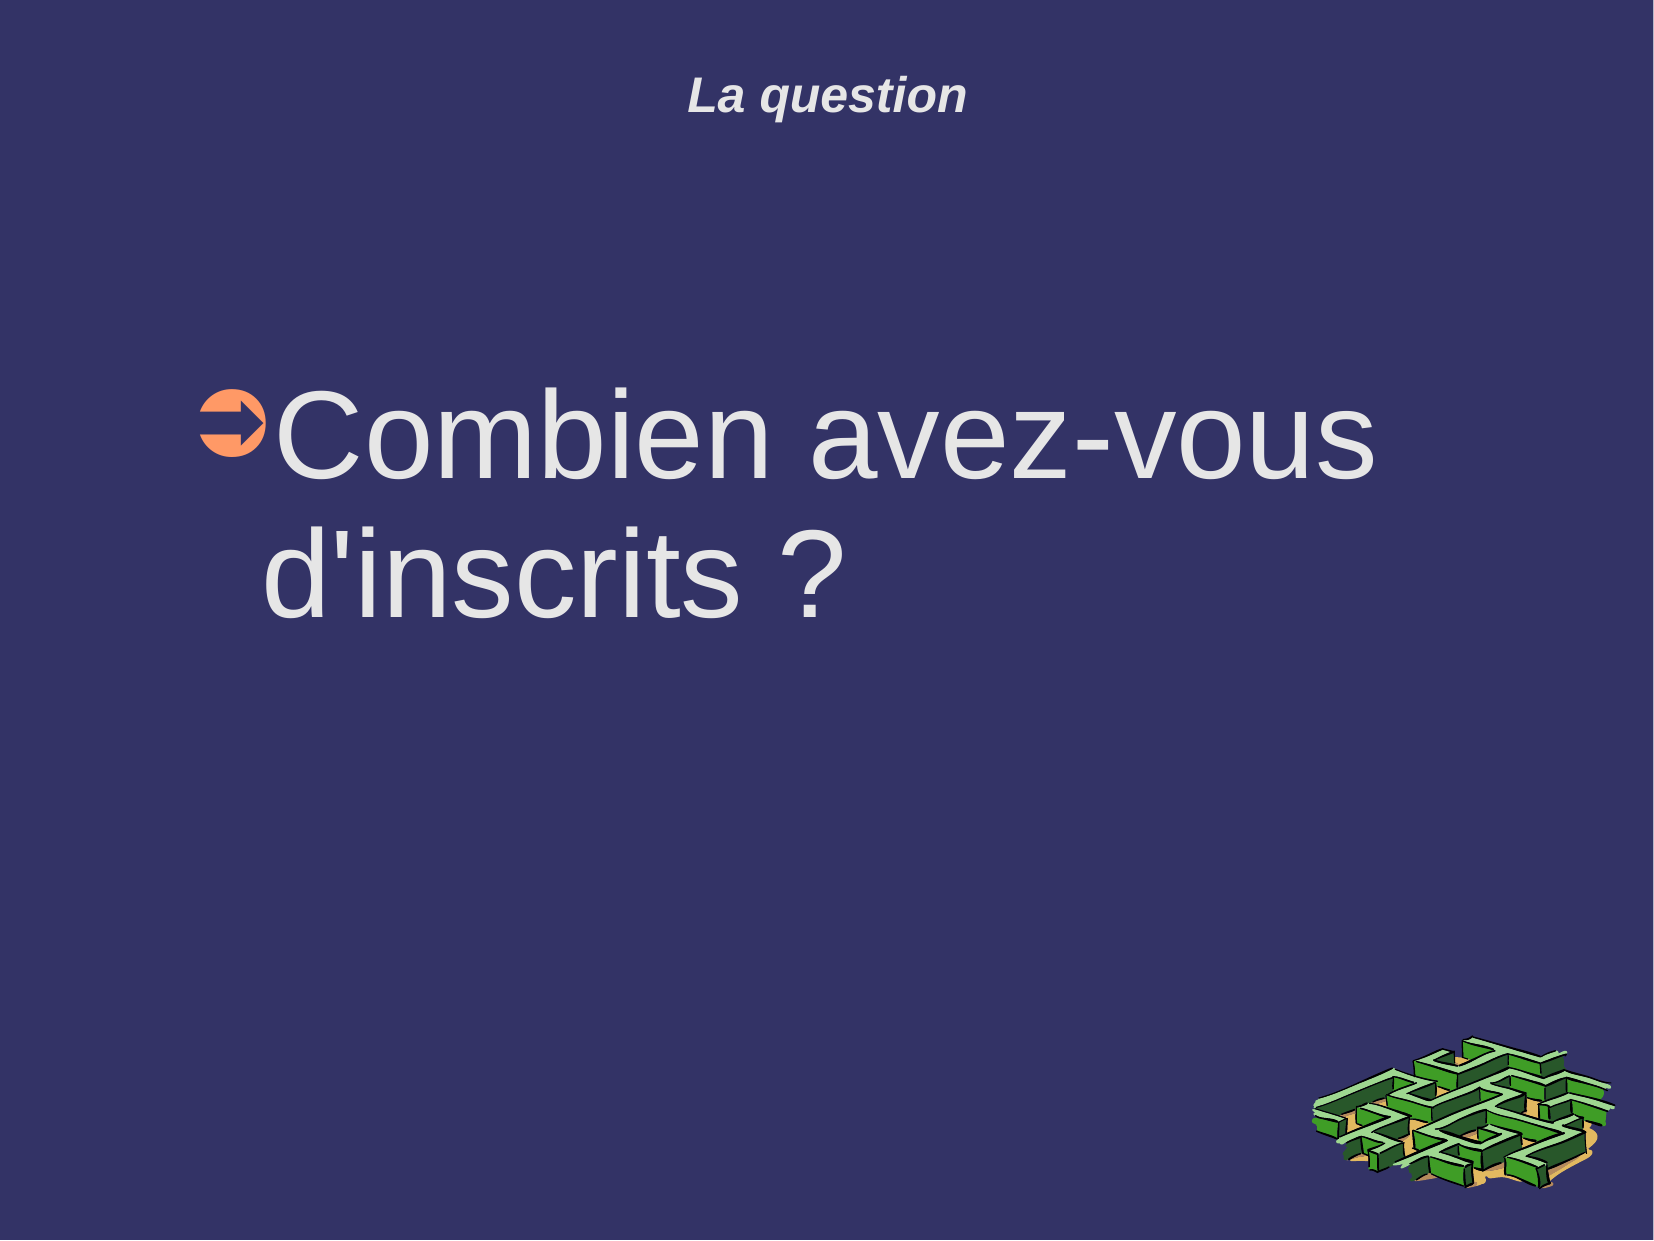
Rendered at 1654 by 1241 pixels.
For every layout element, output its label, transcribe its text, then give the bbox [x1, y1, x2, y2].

title La question [121, 19, 1534, 227]
list Combien avez-vous d'inscrits ? [178, 364, 1570, 1147]
